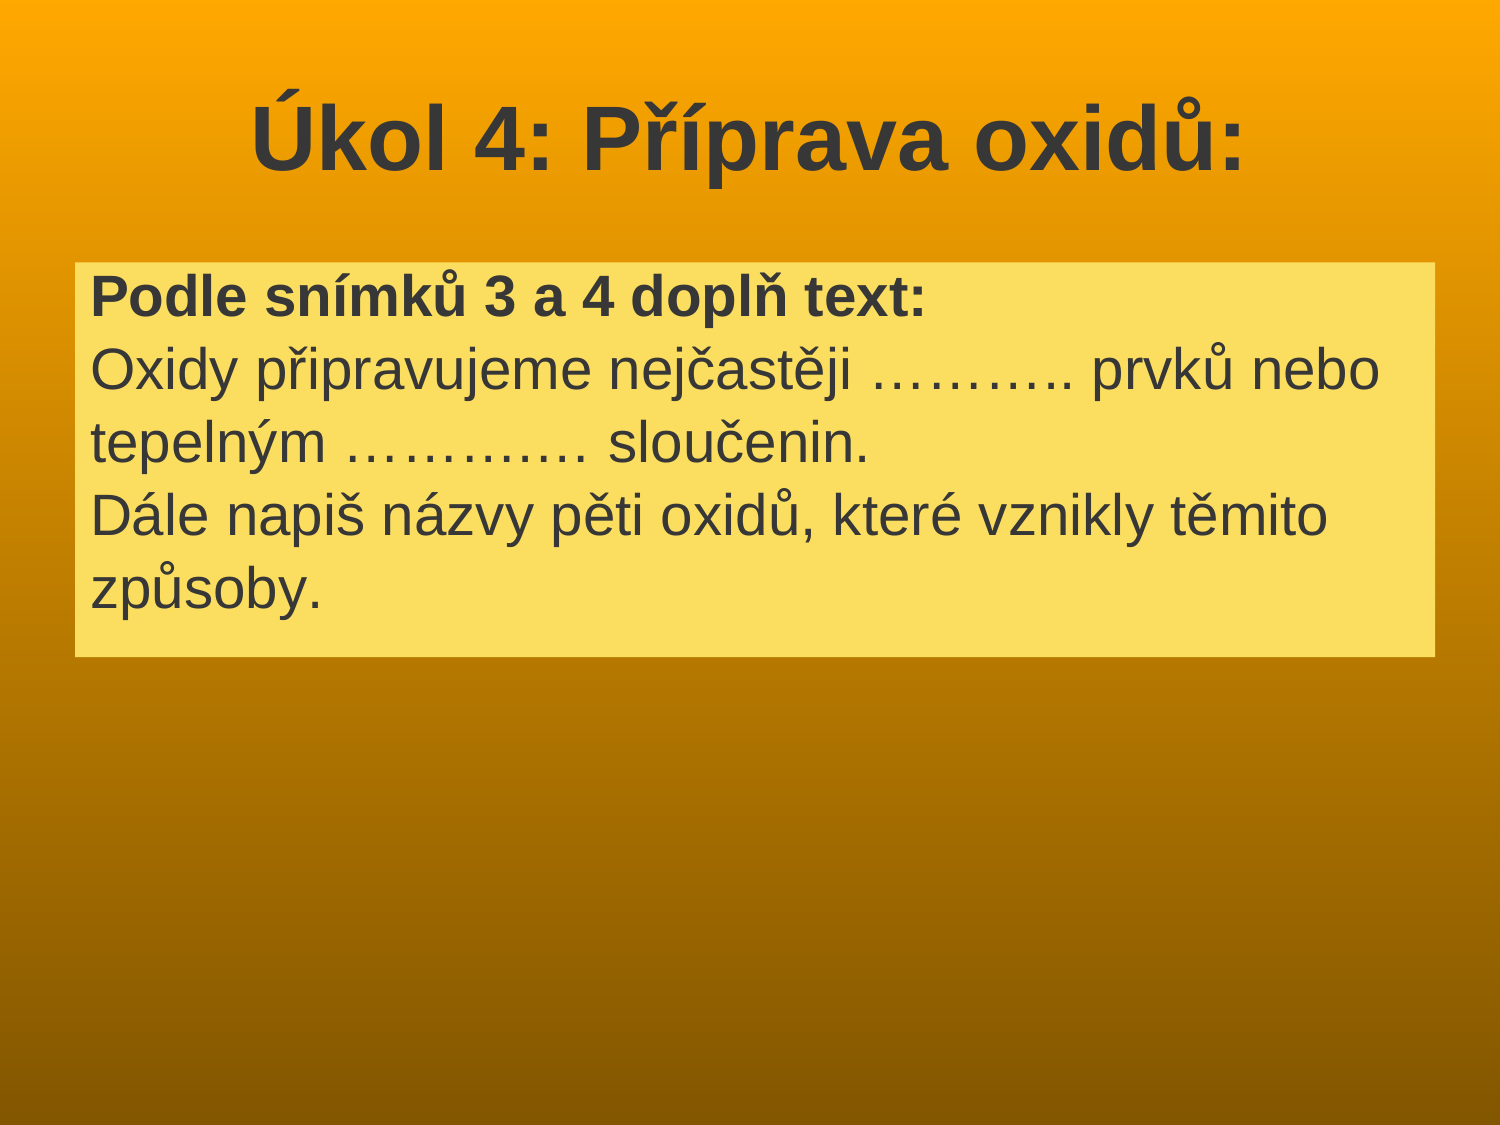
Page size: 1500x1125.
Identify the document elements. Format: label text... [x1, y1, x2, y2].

list Podle snímků 3 a 4 doplň text: Oxidy připravujeme nejčastěji ……….. prvků nebo tepelným ……….… sloučenin. Dále napiš názvy pěti oxidů, které vznikly těmito způsoby. [75, 262, 1436, 658]
title Úkol 4: Příprava oxidů: [75, 45, 1426, 233]
